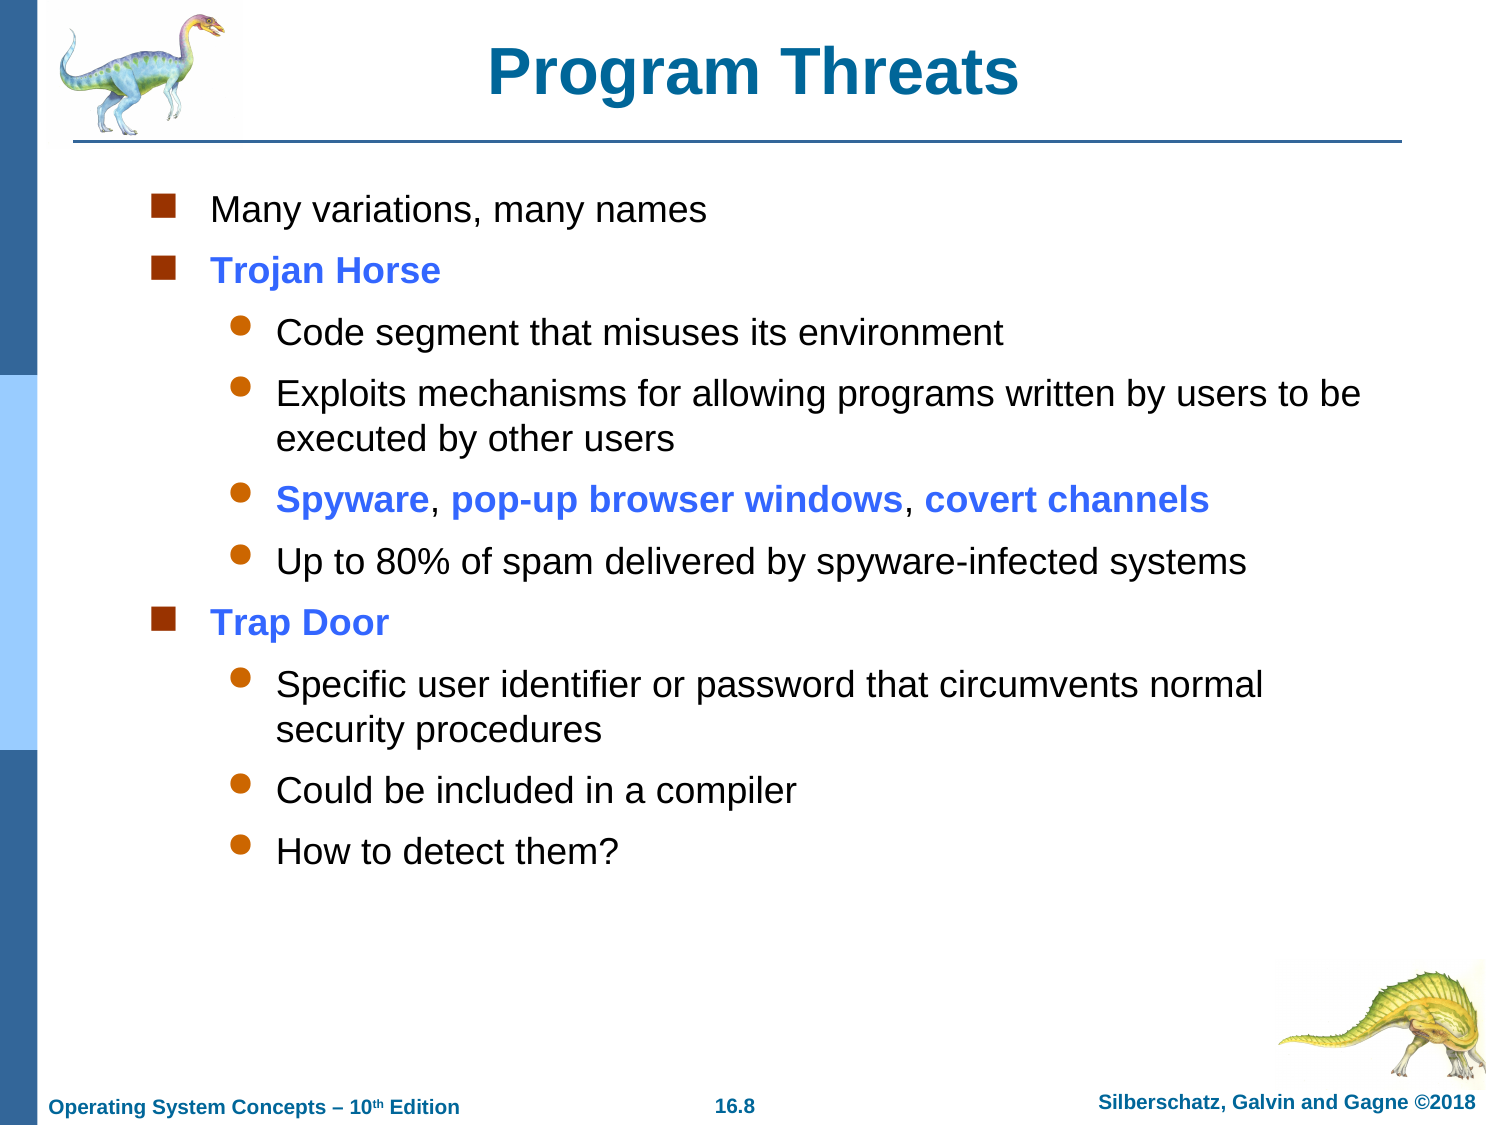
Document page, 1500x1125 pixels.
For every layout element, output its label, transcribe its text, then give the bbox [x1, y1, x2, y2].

picture [46, 0, 243, 149]
picture [1415, 1094, 1423, 1099]
title Program Threats [79, 20, 1430, 116]
picture [1275, 959, 1486, 1090]
list Many variations, many names Trojan Horse Code segment that misuses its environment Exploits mechanisms for allowing programs written by users to be executed by other users Spyware, pop-up browser windows, covert channels Up to 80% of spam delivered by spyware-infected systems Trap Door Specific user identifier or password that circumvents normal security procedures Could be included in a compiler How to detect them? [139, 177, 1403, 1048]
